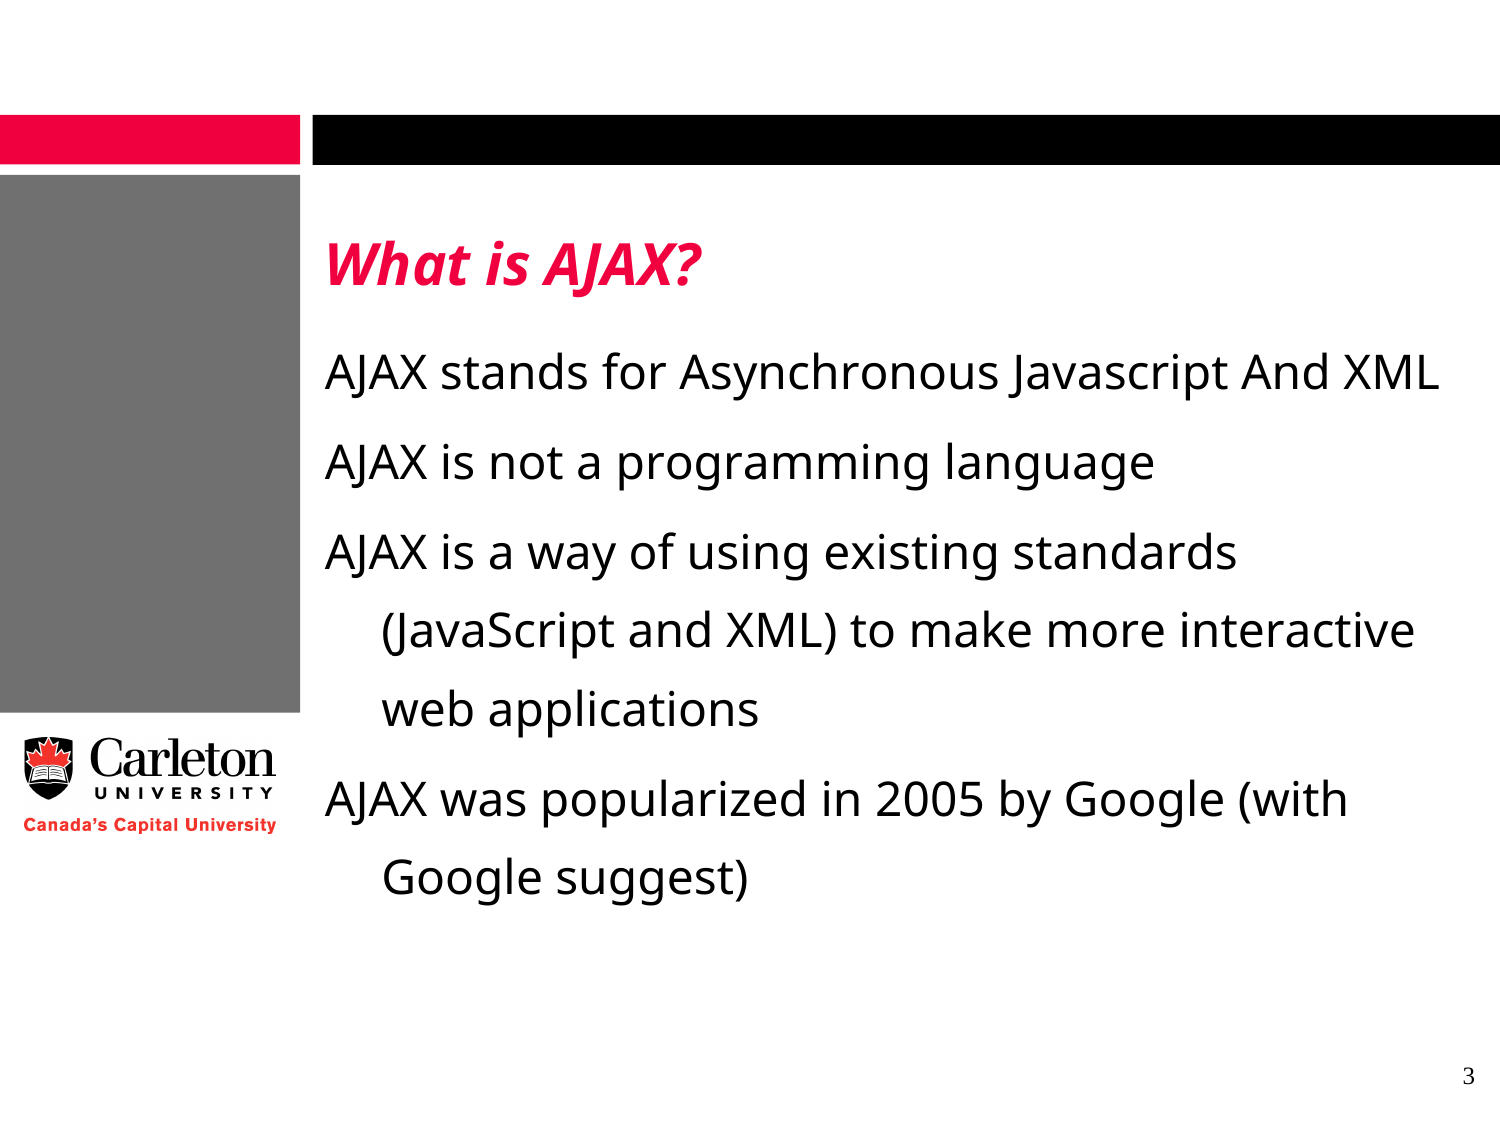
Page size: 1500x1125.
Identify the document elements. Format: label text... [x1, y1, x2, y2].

picture [24, 737, 276, 834]
list AJAX stands for Asynchronous Javascript And XML AJAX is not a programming language AJAX is a way of using existing standards (JavaScript and XML) to make more interactive web applications AJAX was popularized in 2005 by Google (with Google suggest) [324, 324, 1450, 1036]
title What is AJAX? [324, 194, 1450, 324]
